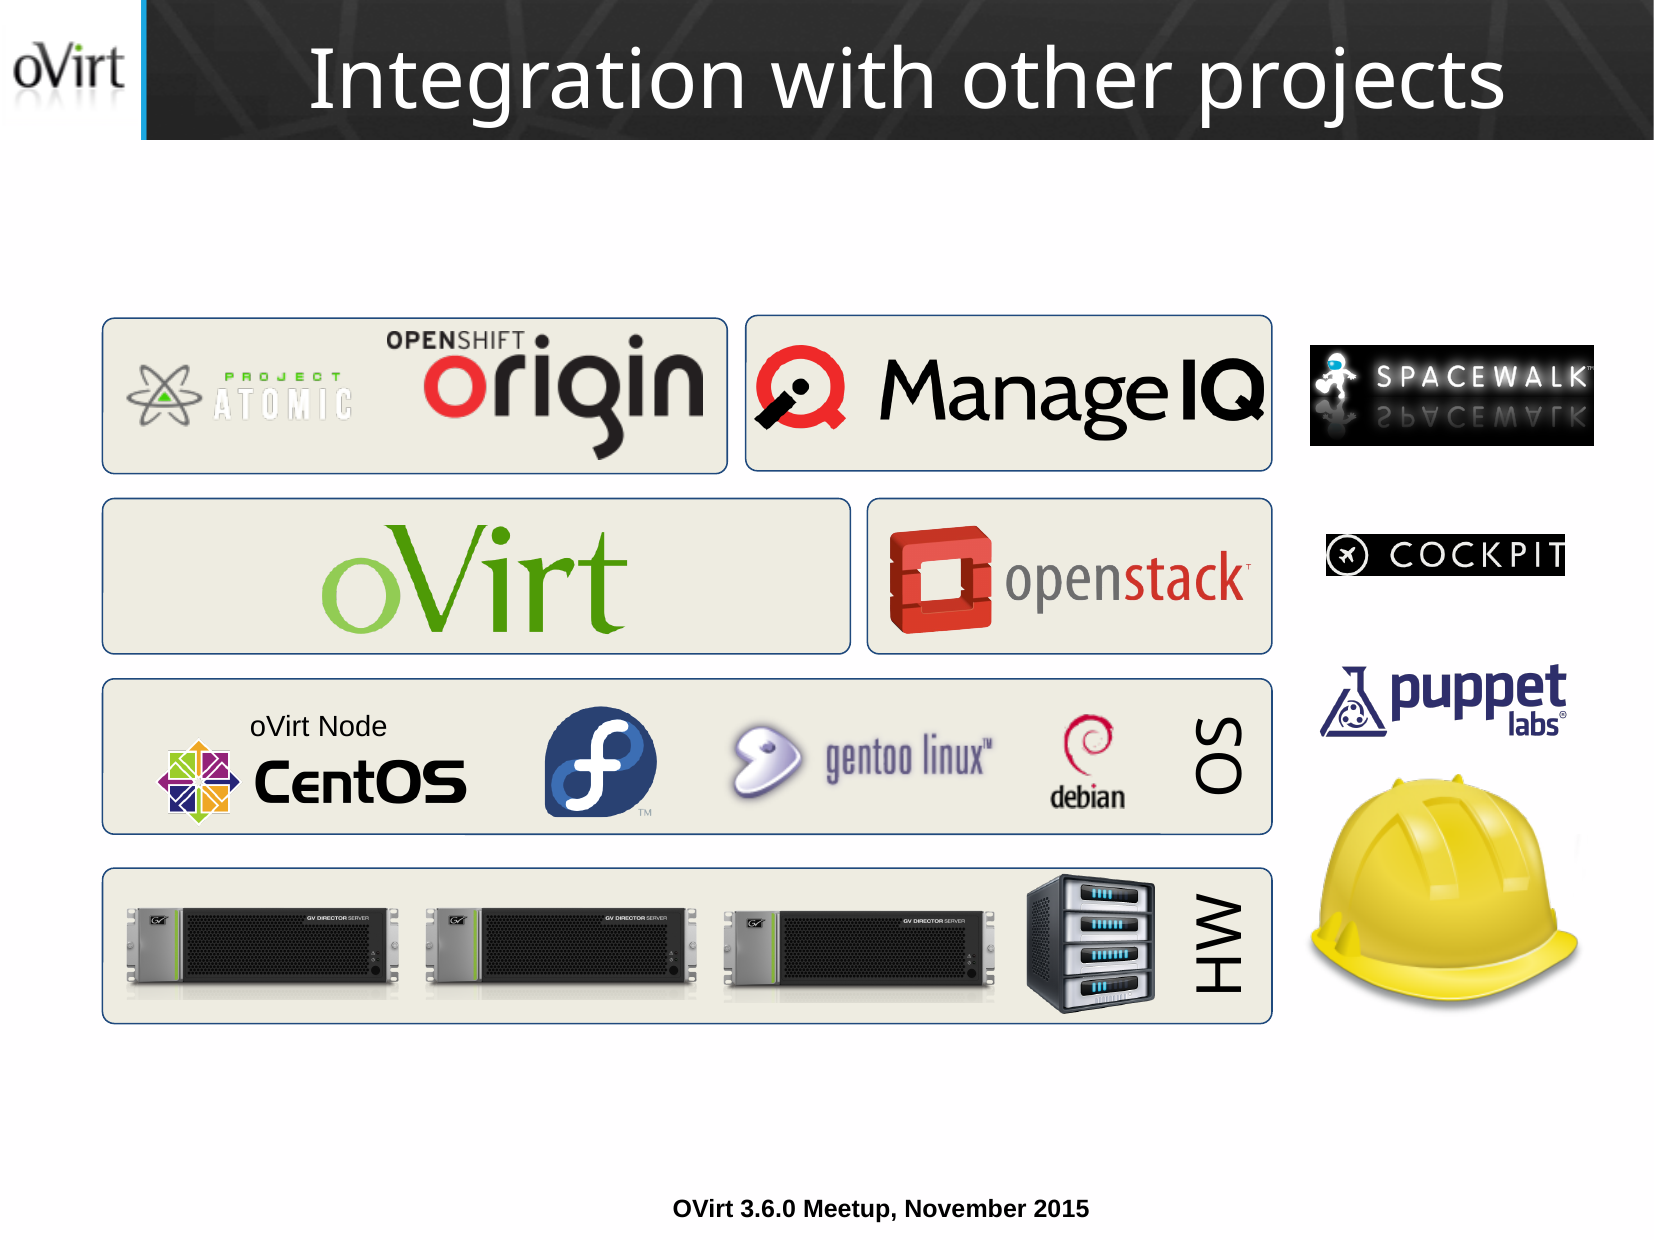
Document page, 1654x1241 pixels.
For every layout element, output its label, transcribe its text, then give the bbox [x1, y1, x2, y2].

picture [120, 891, 405, 1000]
picture [1001, 544, 1252, 619]
picture [702, 711, 1001, 811]
picture [142, 724, 479, 839]
text_box [102, 498, 851, 654]
text_box OS [102, 678, 1272, 835]
text_box [102, 318, 728, 474]
picture [1303, 664, 1588, 739]
text_box HW [102, 868, 1272, 1024]
text_box oVirt Node [156, 692, 481, 750]
picture [717, 894, 1001, 1003]
picture [301, 497, 652, 653]
picture [419, 891, 703, 1000]
text_box [745, 315, 1272, 471]
title Integration with other projects [164, 18, 1653, 119]
picture [102, 331, 703, 460]
text_box [867, 498, 1272, 654]
picture [0, 0, 1654, 140]
picture [1015, 868, 1166, 1019]
picture [754, 345, 1264, 441]
picture [884, 524, 995, 638]
picture [1303, 774, 1588, 1017]
picture [1326, 534, 1565, 576]
picture [1049, 713, 1128, 809]
picture [543, 704, 658, 818]
picture [1310, 345, 1594, 446]
